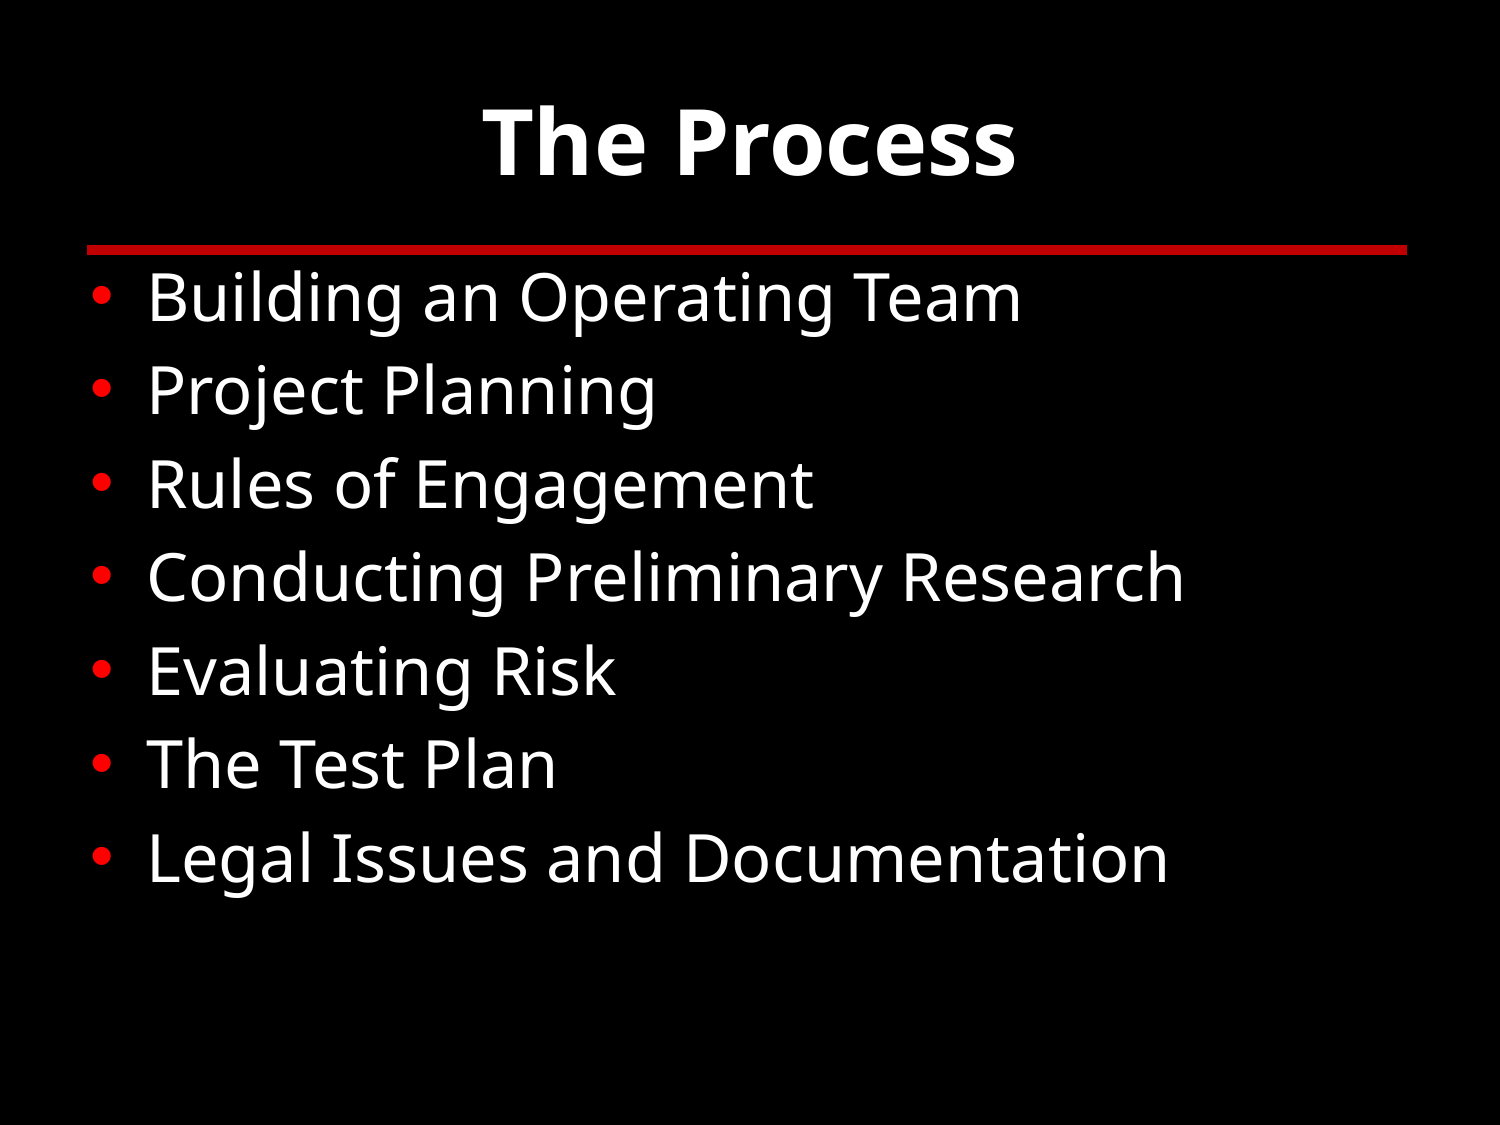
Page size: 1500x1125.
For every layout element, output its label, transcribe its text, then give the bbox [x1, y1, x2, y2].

list Building an Operating Team Project Planning Rules of Engagement Conducting Preliminary Research Evaluating Risk The Test Plan Legal Issues and Documentation [75, 262, 1425, 1005]
title The Process [75, 45, 1425, 233]
